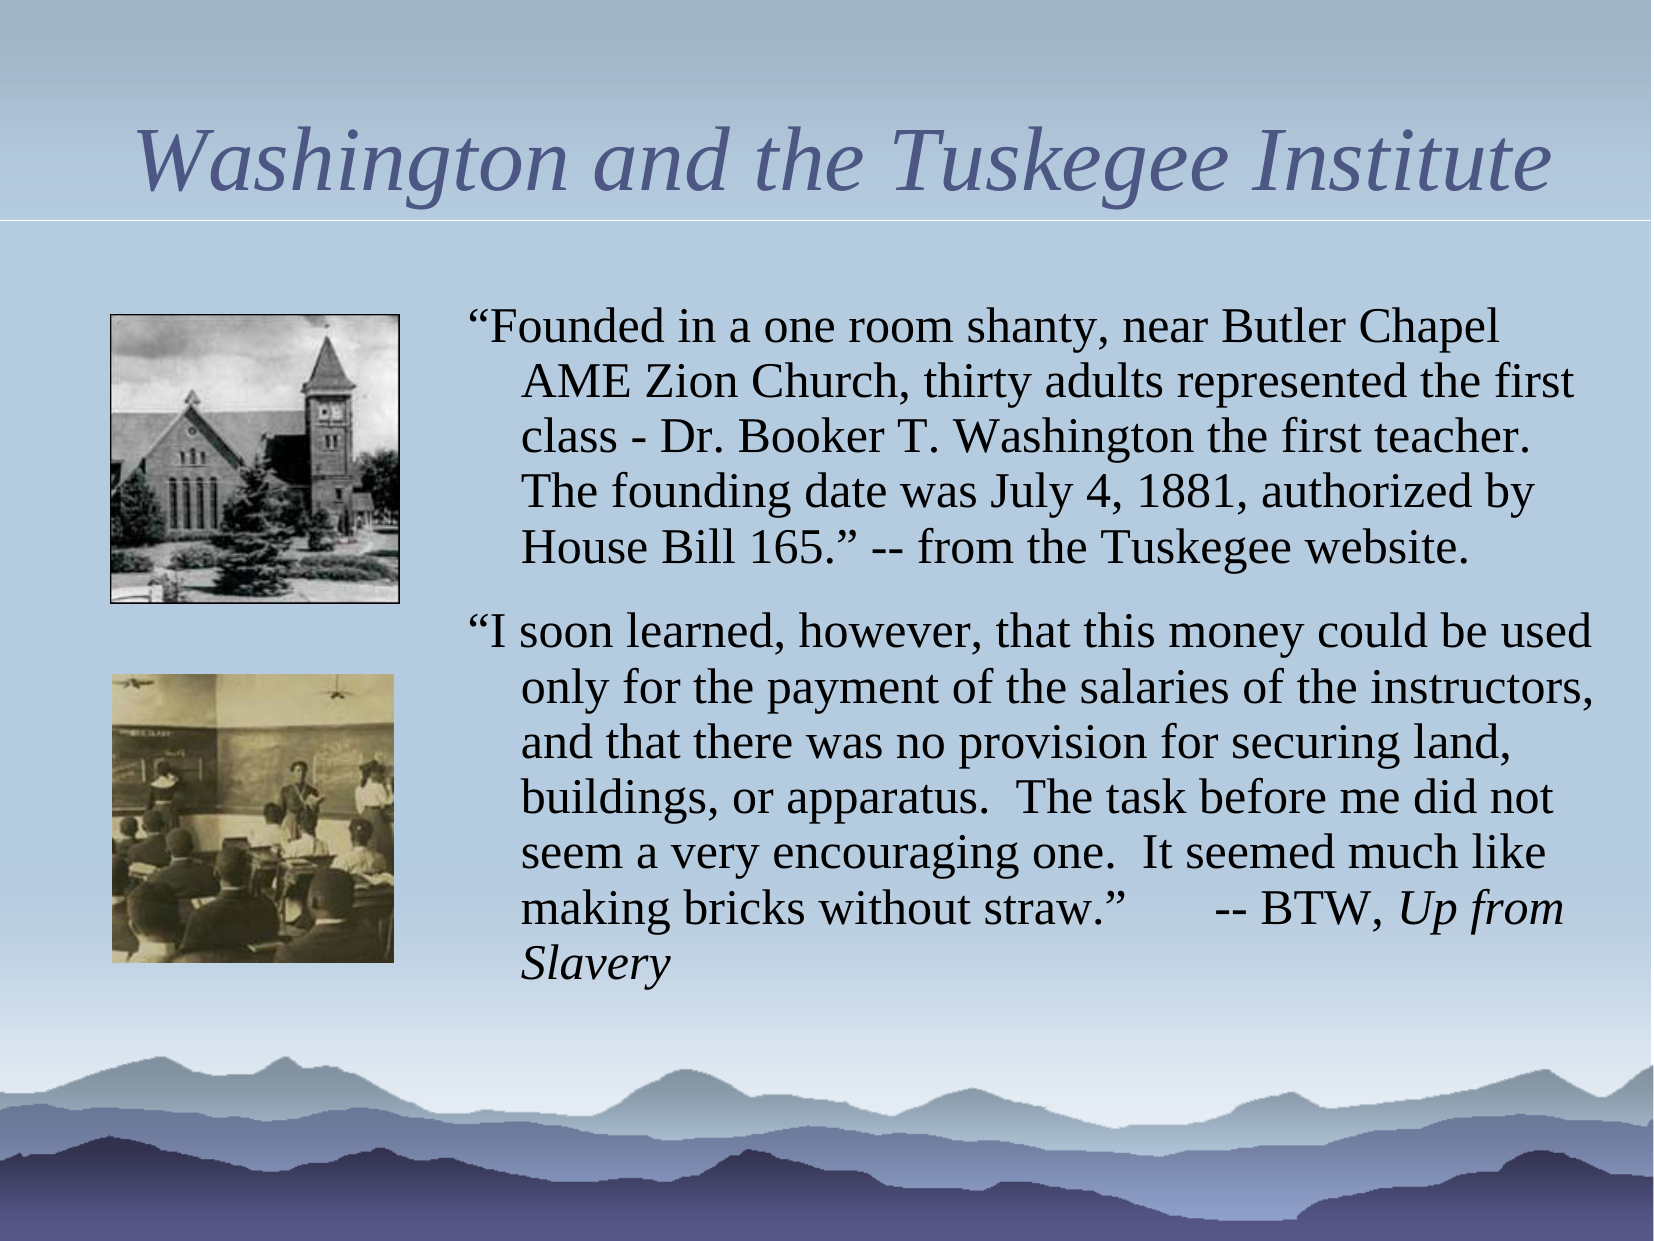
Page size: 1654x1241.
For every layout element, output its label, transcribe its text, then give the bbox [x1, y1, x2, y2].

picture [110, 314, 400, 604]
picture [112, 674, 394, 963]
title Washington and the Tuskegee Institute [75, 55, 1613, 263]
list “Founded in a one room shanty, near Butler Chapel AME Zion Church, thirty adults represented the first class - Dr. Booker T. Washington the first teacher. The founding date was July 4, 1881, authorized by House Bill 165.” -- from the Tuskegee website. “I soon learned, however, that this money could be used only for the payment of the salaries of the instructors, and that there was no provision for securing land, buildings, or apparatus. The task before me did not seem a very encouraging one. It seemed much like making bricks without straw.” -- BTW, Up from Slavery [450, 297, 1613, 1079]
picture [0, 1021, 1654, 1241]
